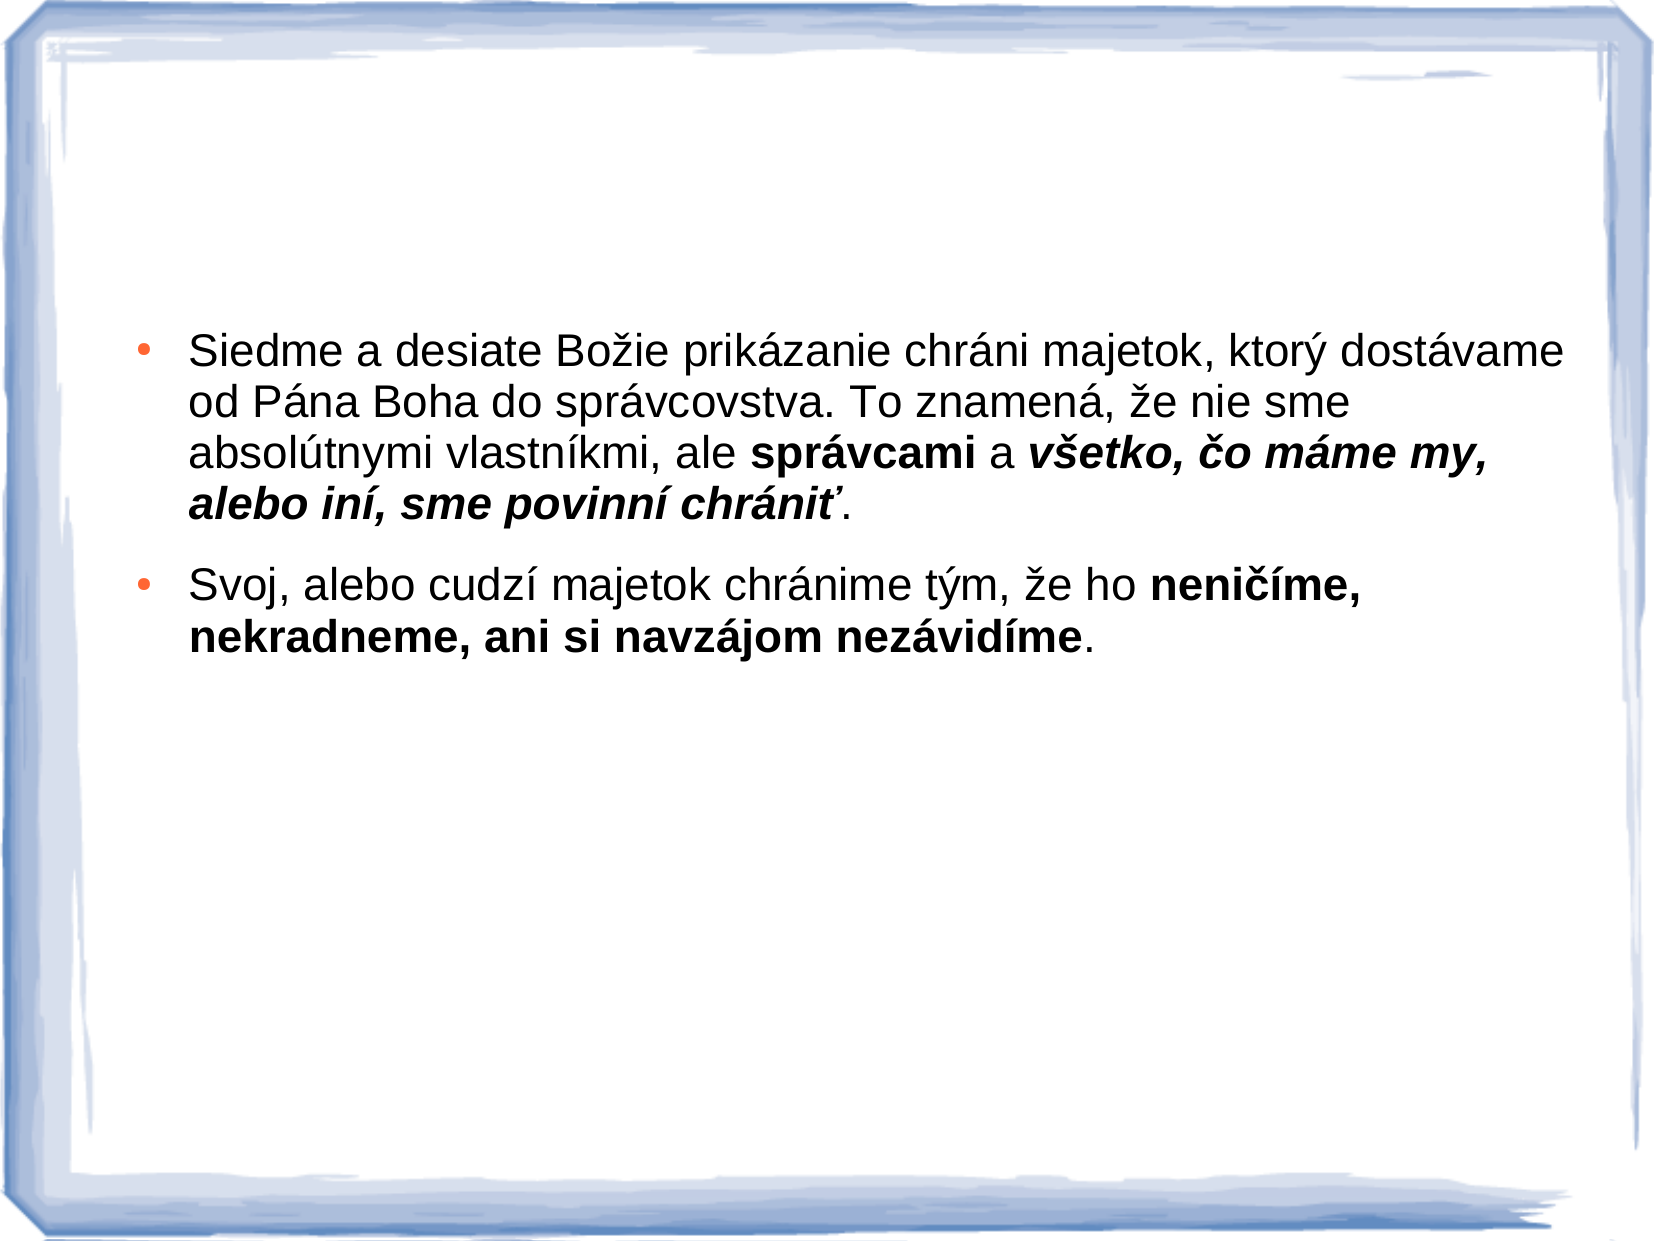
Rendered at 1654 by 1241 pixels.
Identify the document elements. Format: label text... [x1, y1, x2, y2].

list Siedme a desiate Božie prikázanie chráni majetok, ktorý dostávame od Pána Boha do správcovstva. To znamená, že nie sme absolútnymi vlastníkmi, ale správcami a všetko, čo máme my, alebo iní, sme povinní chrániť. Svoj, alebo cudzí majetok chránime tým, že ho neničíme, nekradneme, ani si navzájom nezávidíme. [118, 324, 1571, 1144]
picture [0, 0, 1654, 1241]
